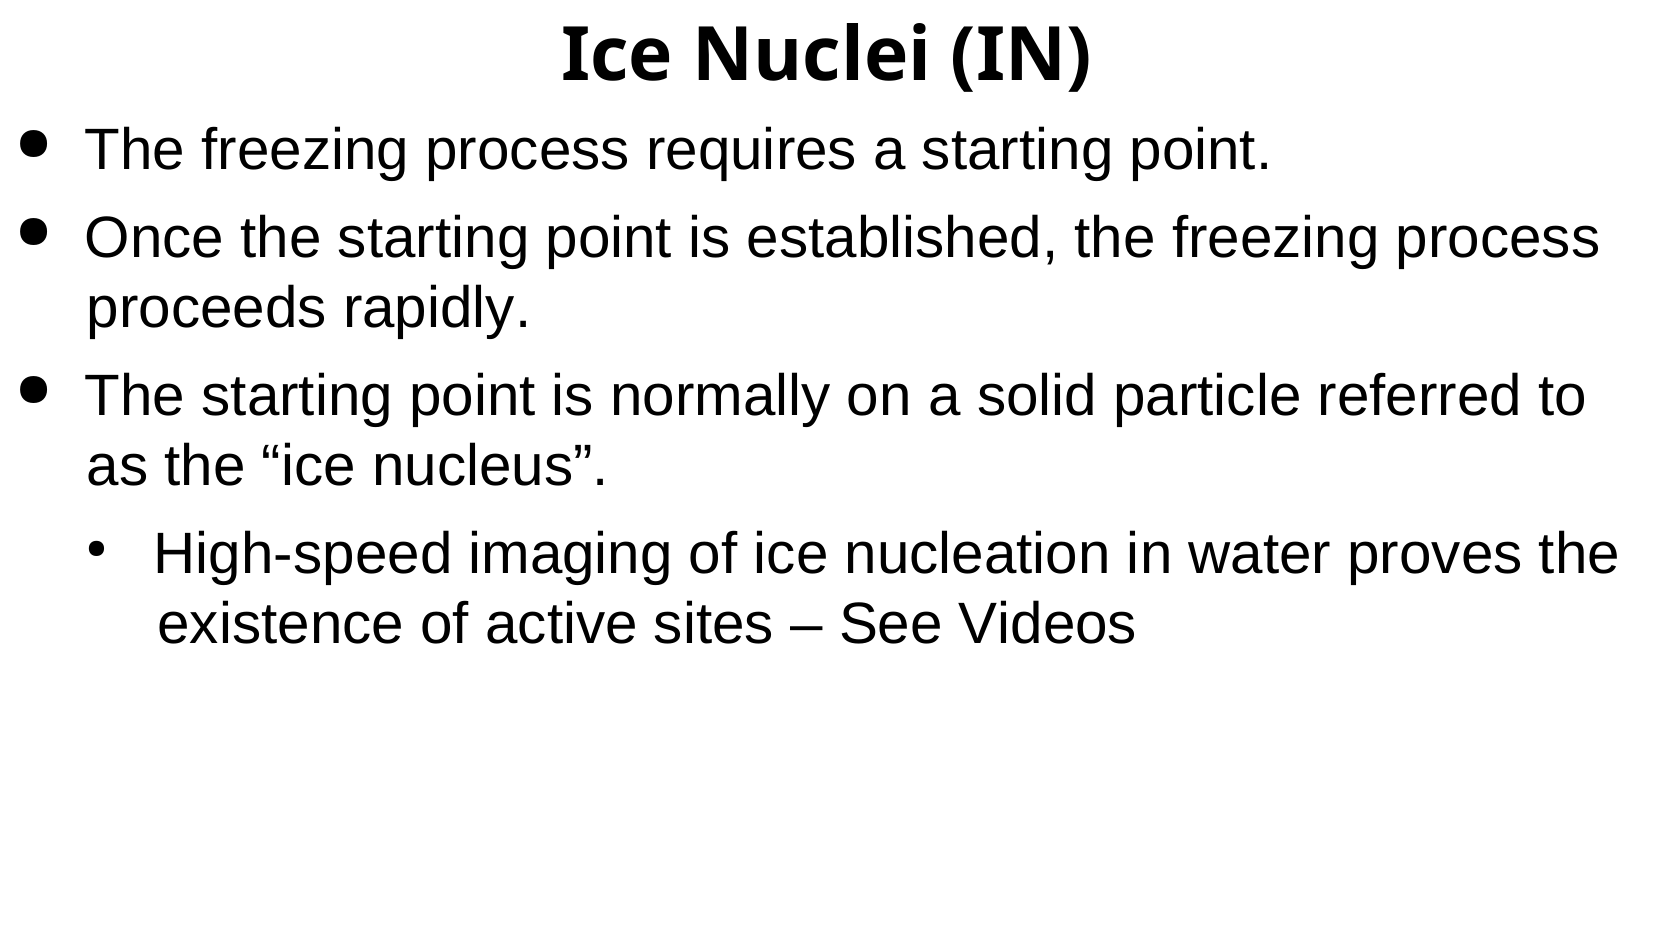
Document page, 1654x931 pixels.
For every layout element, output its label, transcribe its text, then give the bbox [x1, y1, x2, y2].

text_box The freezing process requires a starting point. Once the starting point is established, the freezing process proceeds rapidly. The starting point is normally on a solid particle referred to as the “ice nucleus”. High-speed imaging of ice nucleation in water proves the existence of active sites – See Videos [0, 103, 1650, 663]
title Ice Nuclei (IN) [0, 0, 1654, 101]
